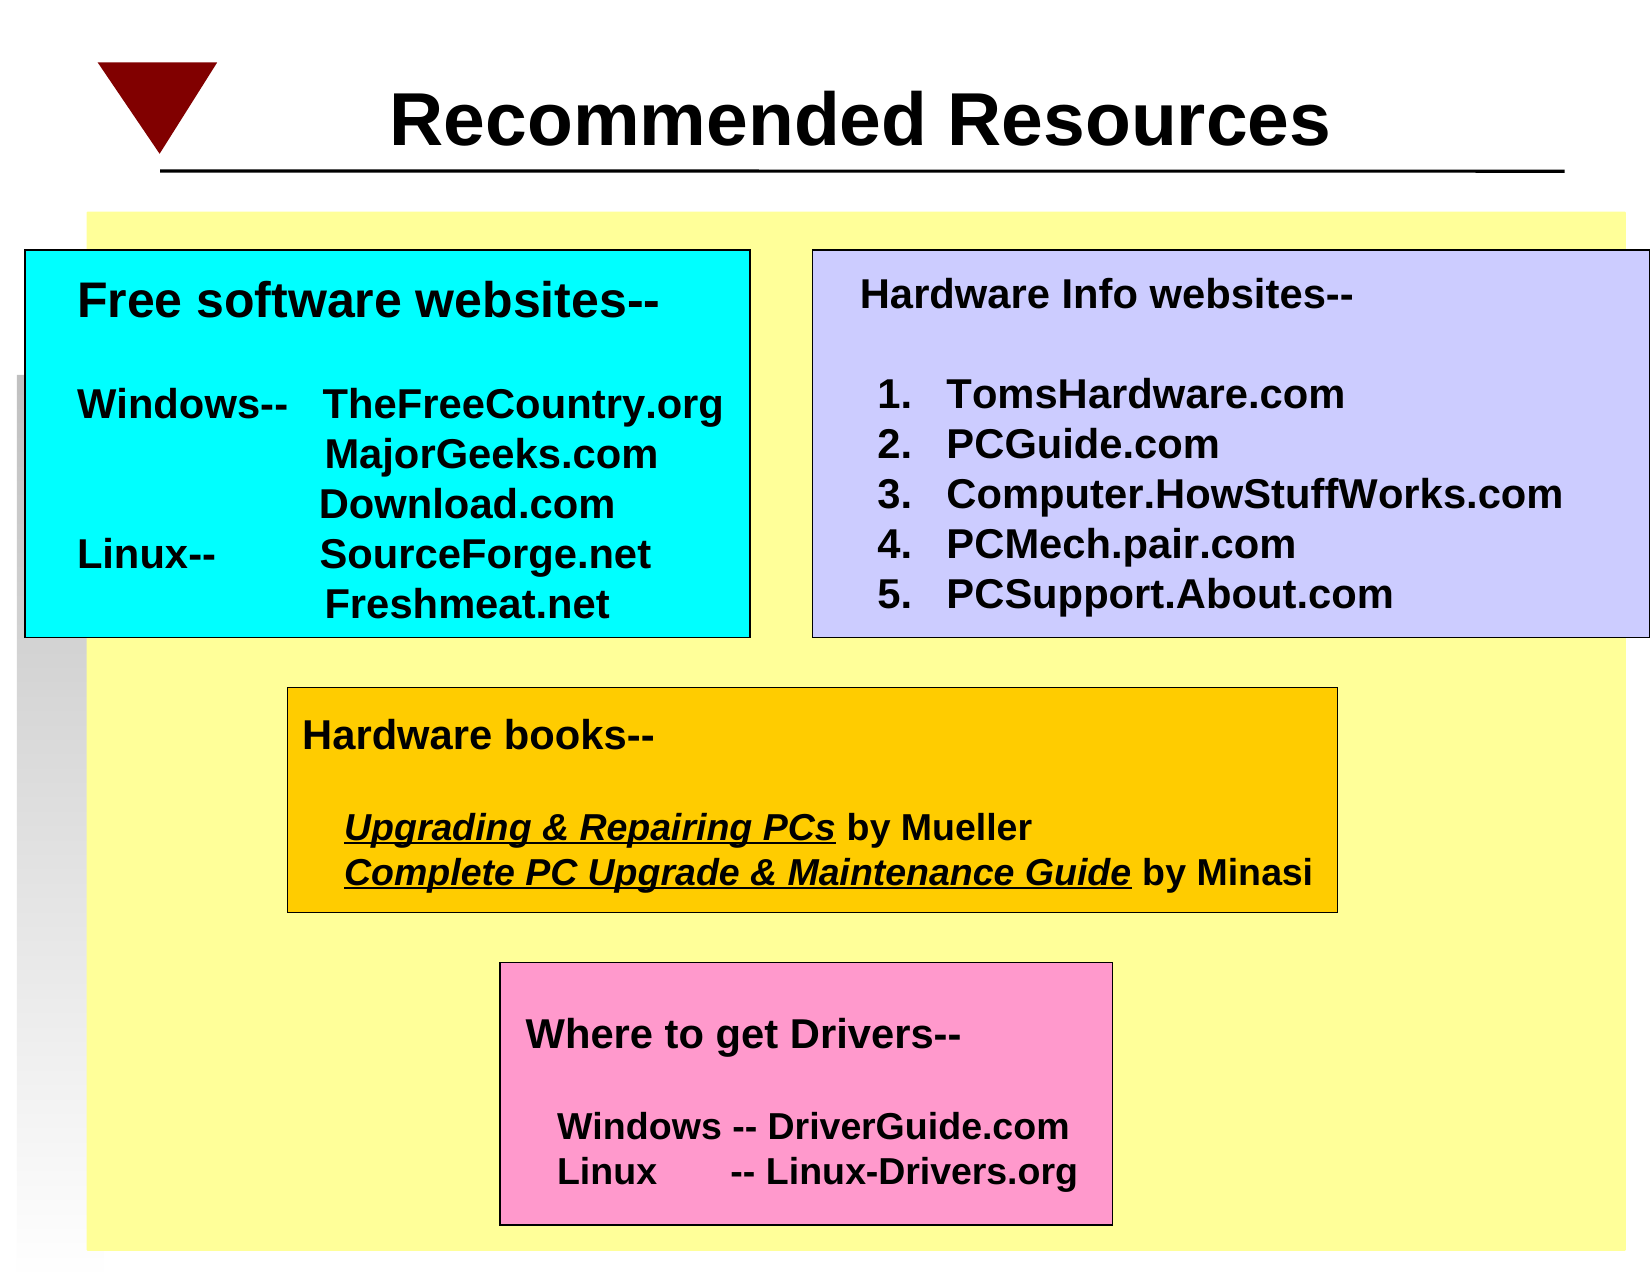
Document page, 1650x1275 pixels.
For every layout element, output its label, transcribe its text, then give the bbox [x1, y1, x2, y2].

text_box Hardware Info websites-- 1. TomsHardware.com 2. PCGuide.com 3. Computer.HowStuffWorks.com 4. PCMech.pair.com 5. PCSupport.About.com [787, 259, 1579, 626]
text_box Hardware books-- Upgrading & Repairing PCs by Mueller Complete PC Upgrade & Maintenance Guide by Minasi [287, 699, 1329, 901]
text_box Recommended Resources [374, 62, 1347, 169]
text_box Free software websites-- Windows-- TheFreeCountry.org MajorGeeks.com Download.com Linux-- SourceForge.net Freshmeat.net [62, 259, 740, 636]
text_box [97, 62, 218, 154]
text_box Where to get Drivers-- Windows -- DriverGuide.com Linux -- Linux-Drivers.org [500, 999, 1094, 1200]
text_box [16, 212, 1650, 1275]
